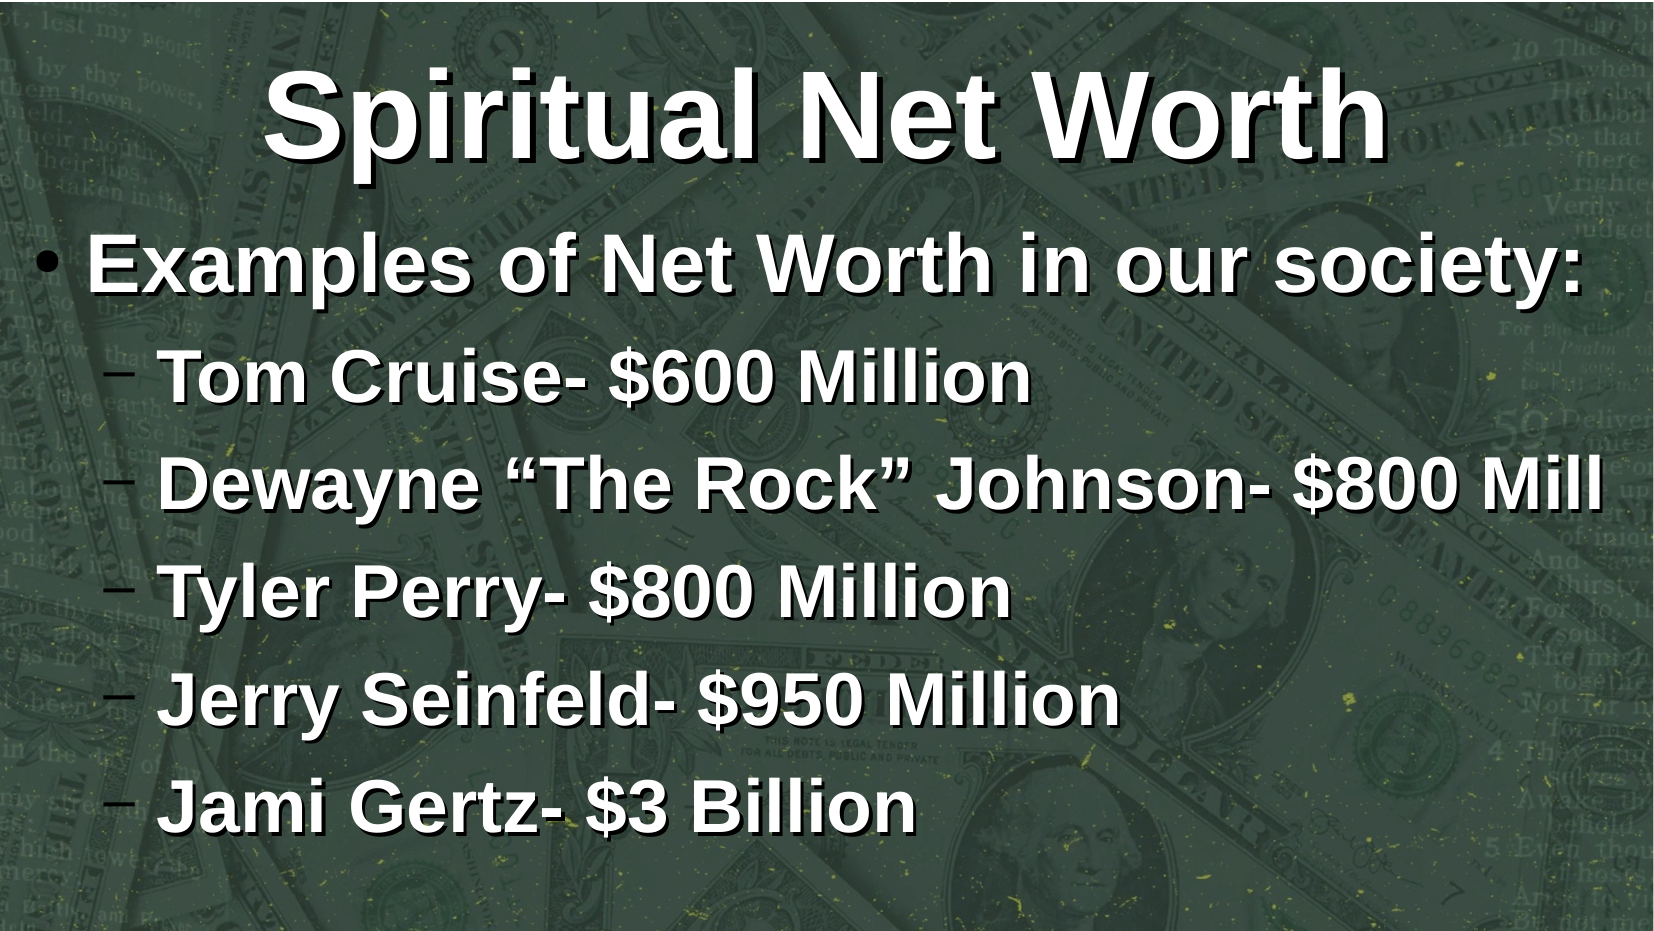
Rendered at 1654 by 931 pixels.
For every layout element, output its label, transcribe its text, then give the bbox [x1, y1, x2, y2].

list Examples of Net Worth in our society: Tom Cruise- $600 Million Dewayne “The Rock” Johnson- $800 Mill Tyler Perry- $800 Million Jerry Seinfeld- $950 Million Jami Gertz- $3 Billion [15, 217, 1651, 916]
picture [0, 2, 1654, 931]
title Spiritual Net Worth [82, 37, 1571, 193]
